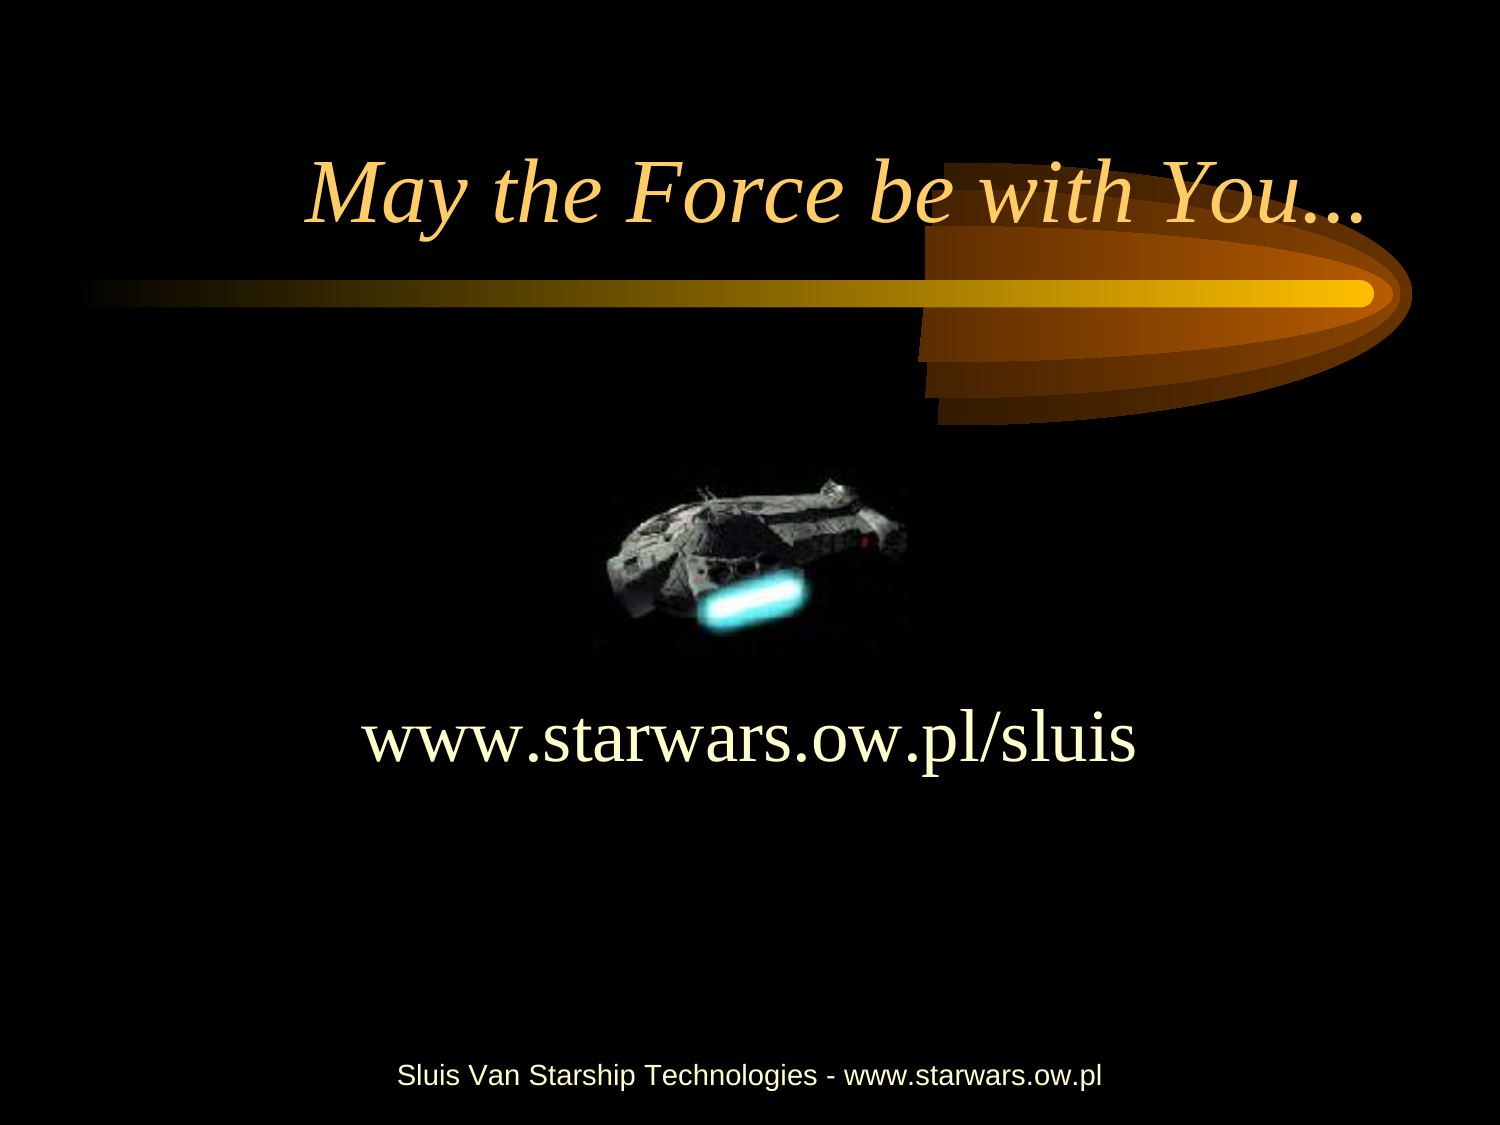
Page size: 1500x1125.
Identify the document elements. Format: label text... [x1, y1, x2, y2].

title May the Force be with You... [112, 62, 1388, 250]
picture [593, 469, 907, 656]
text_box www.starwars.ow.pl/sluis [0, 687, 1500, 786]
